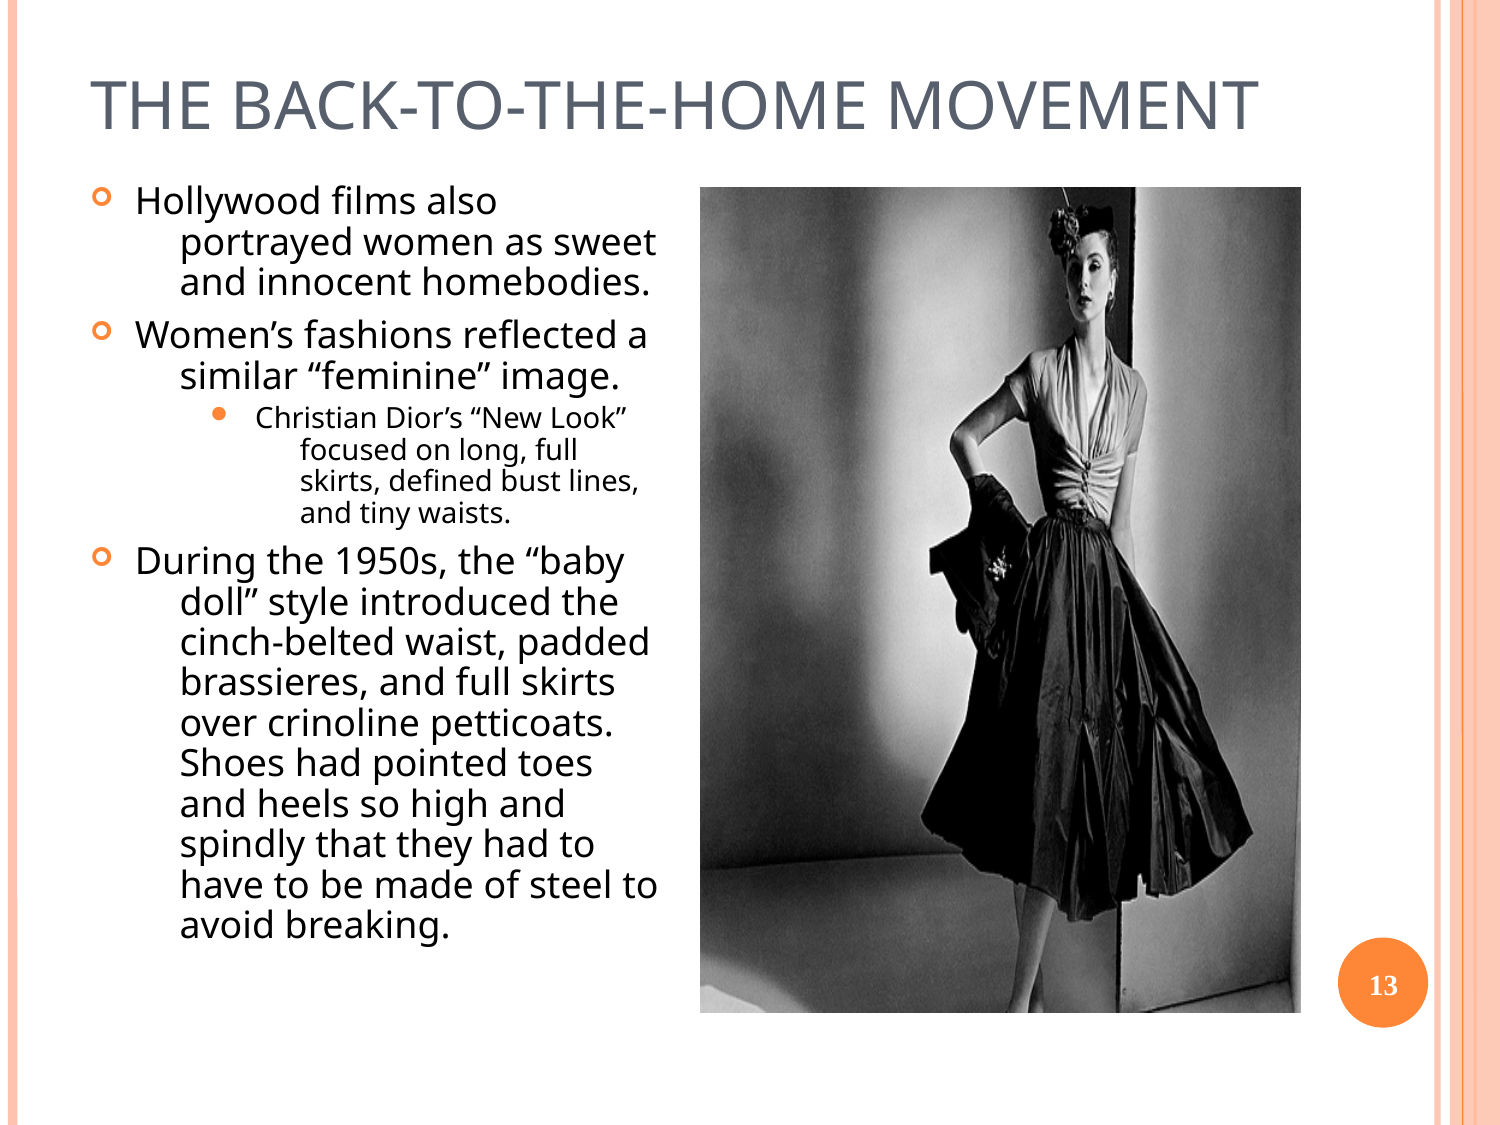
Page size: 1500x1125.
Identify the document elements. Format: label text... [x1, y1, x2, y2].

title The Back-to-the-Home Movement [75, 45, 1300, 150]
picture [700, 187, 1301, 1013]
text_box [1333, 940, 1434, 1027]
list Hollywood films also portrayed women as sweet and innocent homebodies. Women’s fashions reflected a similar “feminine” image. Christian Dior’s “New Look” focused on long, full skirts, defined bust lines, and tiny waists. During the 1950s, the “baby doll” style introduced the cinch-belted waist, padded brassieres, and full skirts over crinoline petticoats. Shoes had pointed toes and heels so high and spindly that they had to have to be made of steel to avoid breaking. [75, 174, 676, 1013]
